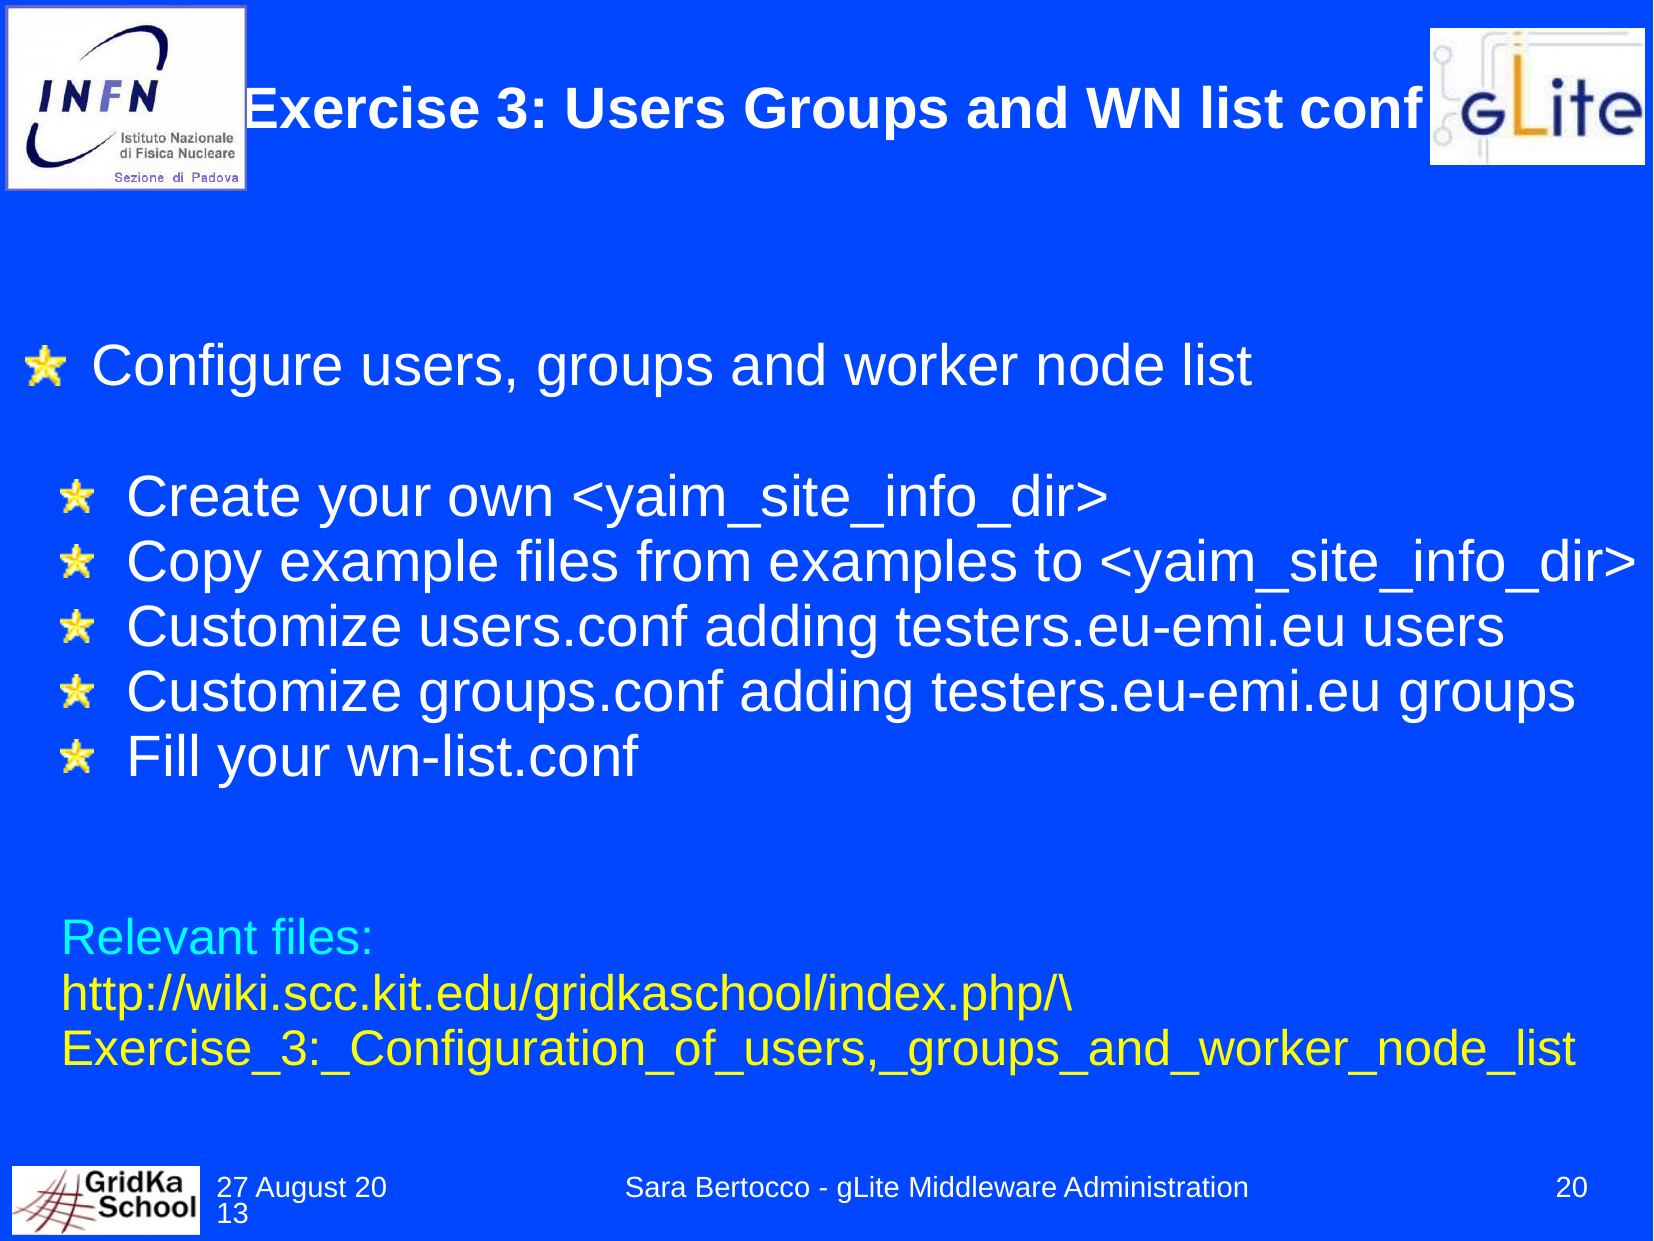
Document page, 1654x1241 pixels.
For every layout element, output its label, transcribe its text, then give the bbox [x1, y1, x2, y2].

picture [1430, 28, 1645, 165]
picture [5, 5, 247, 191]
picture [12, 1166, 200, 1235]
text_box Configure users, groups and worker node list Create your own <yaim_site_info_dir> Copy example files from examples to <yaim_site_info_dir> Customize users.conf adding testers.eu-emi.eu users Customize groups.conf adding testers.eu-emi.eu groups Fill your wn-list.conf Relevant files: http://wiki.scc.kit.edu/gridkaschool/index.php/\ Exercise_3:_Configuration_of_users,_groups_and_worker_node_list [10, 325, 1653, 1084]
title Exercise 3: Users Groups and WN list conf [247, 25, 1645, 190]
title Exercise 3: Users Groups and WN list conf [0, 25, 5, 190]
